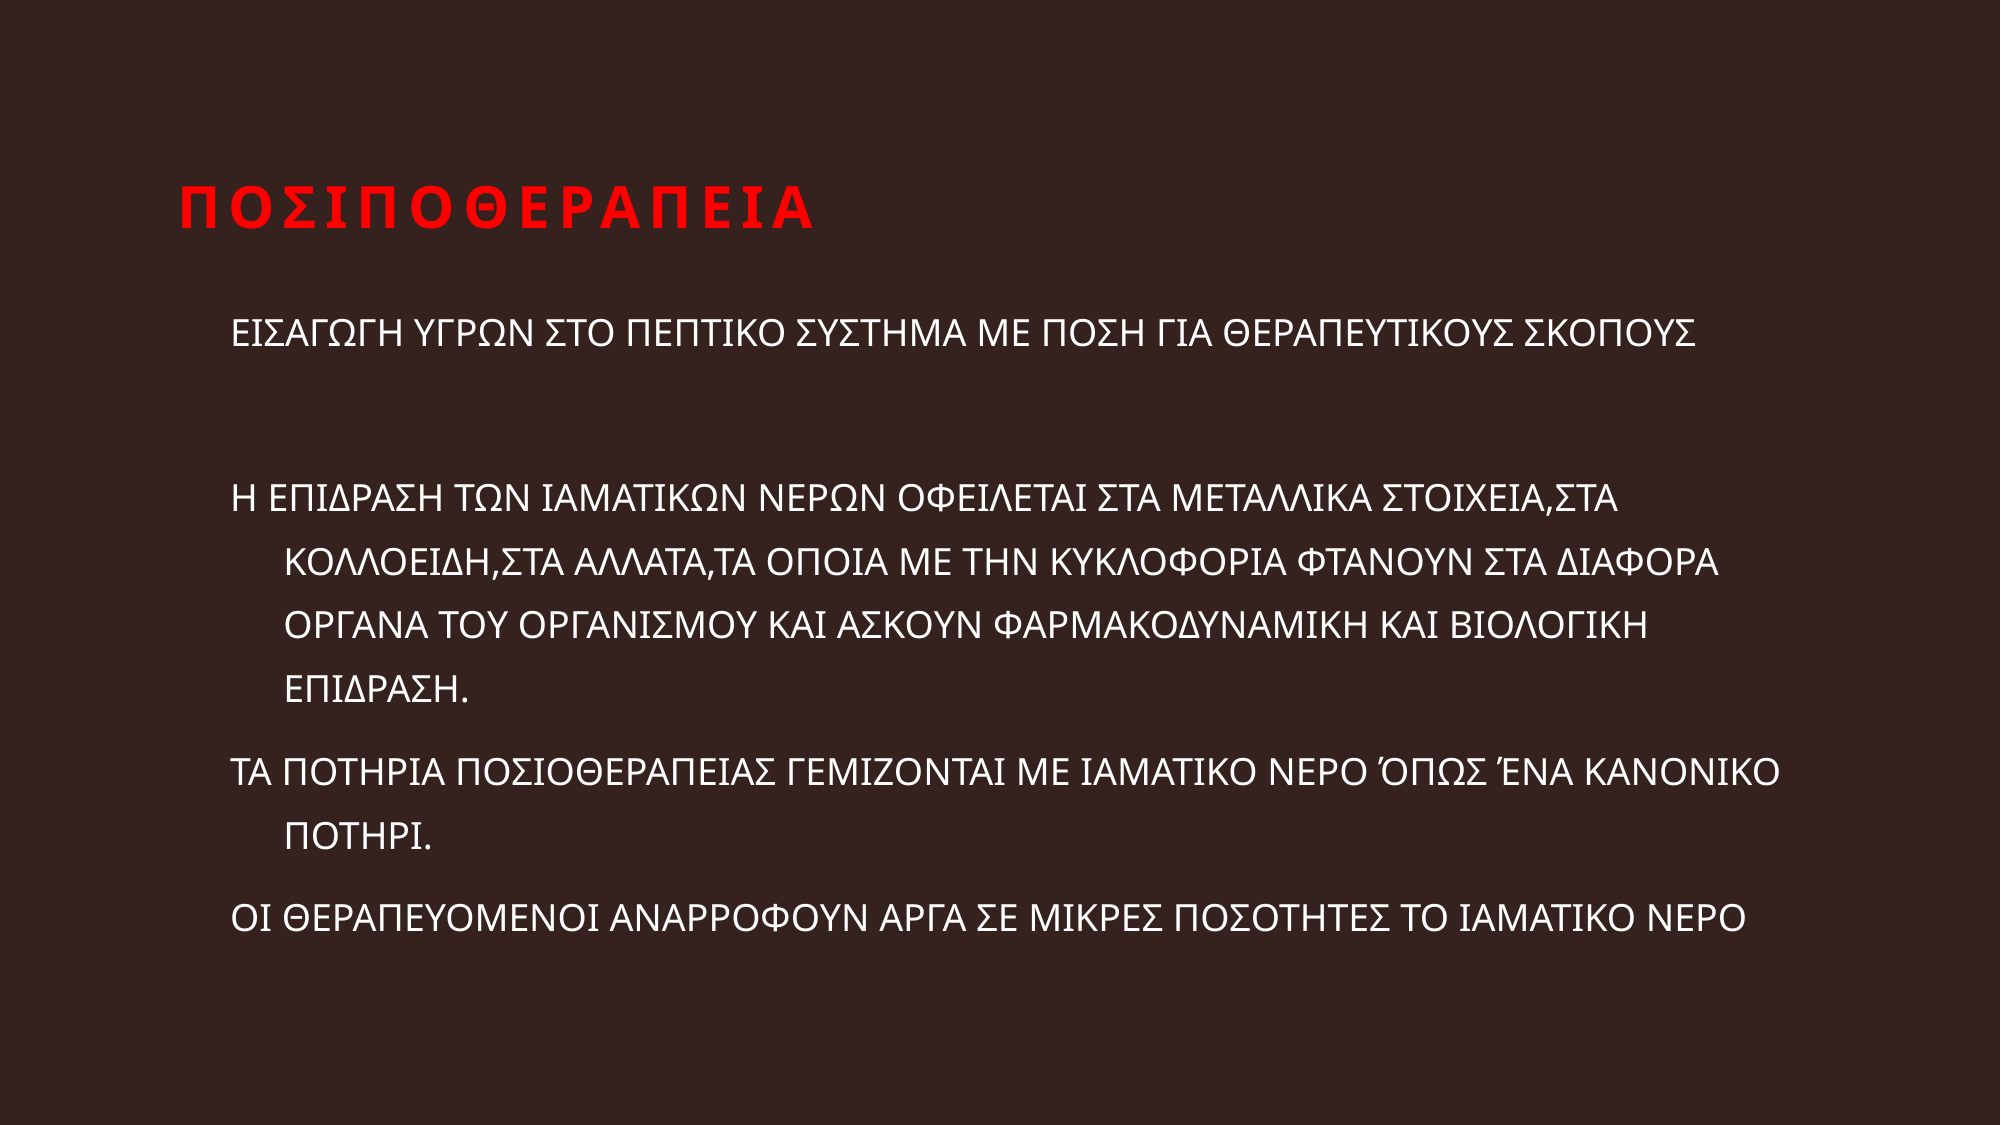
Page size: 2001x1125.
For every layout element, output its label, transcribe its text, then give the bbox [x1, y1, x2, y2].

title ΠΟΣΙΠΟΘΕΡΑΠΕΙΑ [177, 165, 911, 274]
list ΕΙΣΑΓΩΓΗ ΥΓΡΩΝ ΣΤΟ ΠΕΠΤΙΚΟ ΣΥΣΤΗΜΑ ΜΕ ΠΟΣΗ ΓΙΑ ΘΕΡΑΠΕΥΤΙΚΟΥΣ ΣΚΟΠΟΥΣ Η ΕΠΙΔΡΑΣΗ ΤΩΝ ΙΑΜΑΤΙΚΩΝ ΝΕΡΩΝ ΟΦΕΙΛΕΤΑΙ ΣΤΑ ΜΕΤΑΛΛΙΚΑ ΣΤΟΙΧΕΙΑ,ΣΤΑ ΚΟΛΛΟΕΙΔΗ,ΣΤΑ ΑΛΛΑΤΑ,ΤΑ ΟΠΟΙΑ ΜΕ ΤΗΝ ΚΥΚΛΟΦΟΡΙΑ ΦΤΑΝΟΥΝ ΣΤΑ ΔΙΑΦΟΡΑ ΟΡΓΑΝΑ ΤΟΥ ΟΡΓΑΝΙΣΜΟΥ ΚΑΙ ΑΣΚΟΥΝ ΦΑΡΜΑΚΟΔΥΝΑΜΙΚΗ ΚΑΙ ΒΙΟΛΟΓΙΚΗ ΕΠΙΔΡΑΣΗ. ΤΑ ΠΟΤΗΡΙΑ ΠΟΣΙΟΘΕΡΑΠΕΙΑΣ ΓΕΜΙΖΟΝΤΑΙ ΜΕ ΙΑΜΑΤΙΚΟ ΝΕΡΟ ΌΠΩΣ ΈΝΑ ΚΑΝΟΝΙΚΟ ΠΟΤΗΡΙ. ΟΙ ΘΕΡΑΠΕΥΟΜΕΝΟΙ ΑΝΑΡΡΟΦΟΥΝ ΑΡΓΑ ΣΕ ΜΙΚΡΕΣ ΠΟΣΟΤΗΤΕΣ ΤΟ ΙΑΜΑΤΙΚΟ ΝΕΡΟ [177, 293, 1822, 947]
